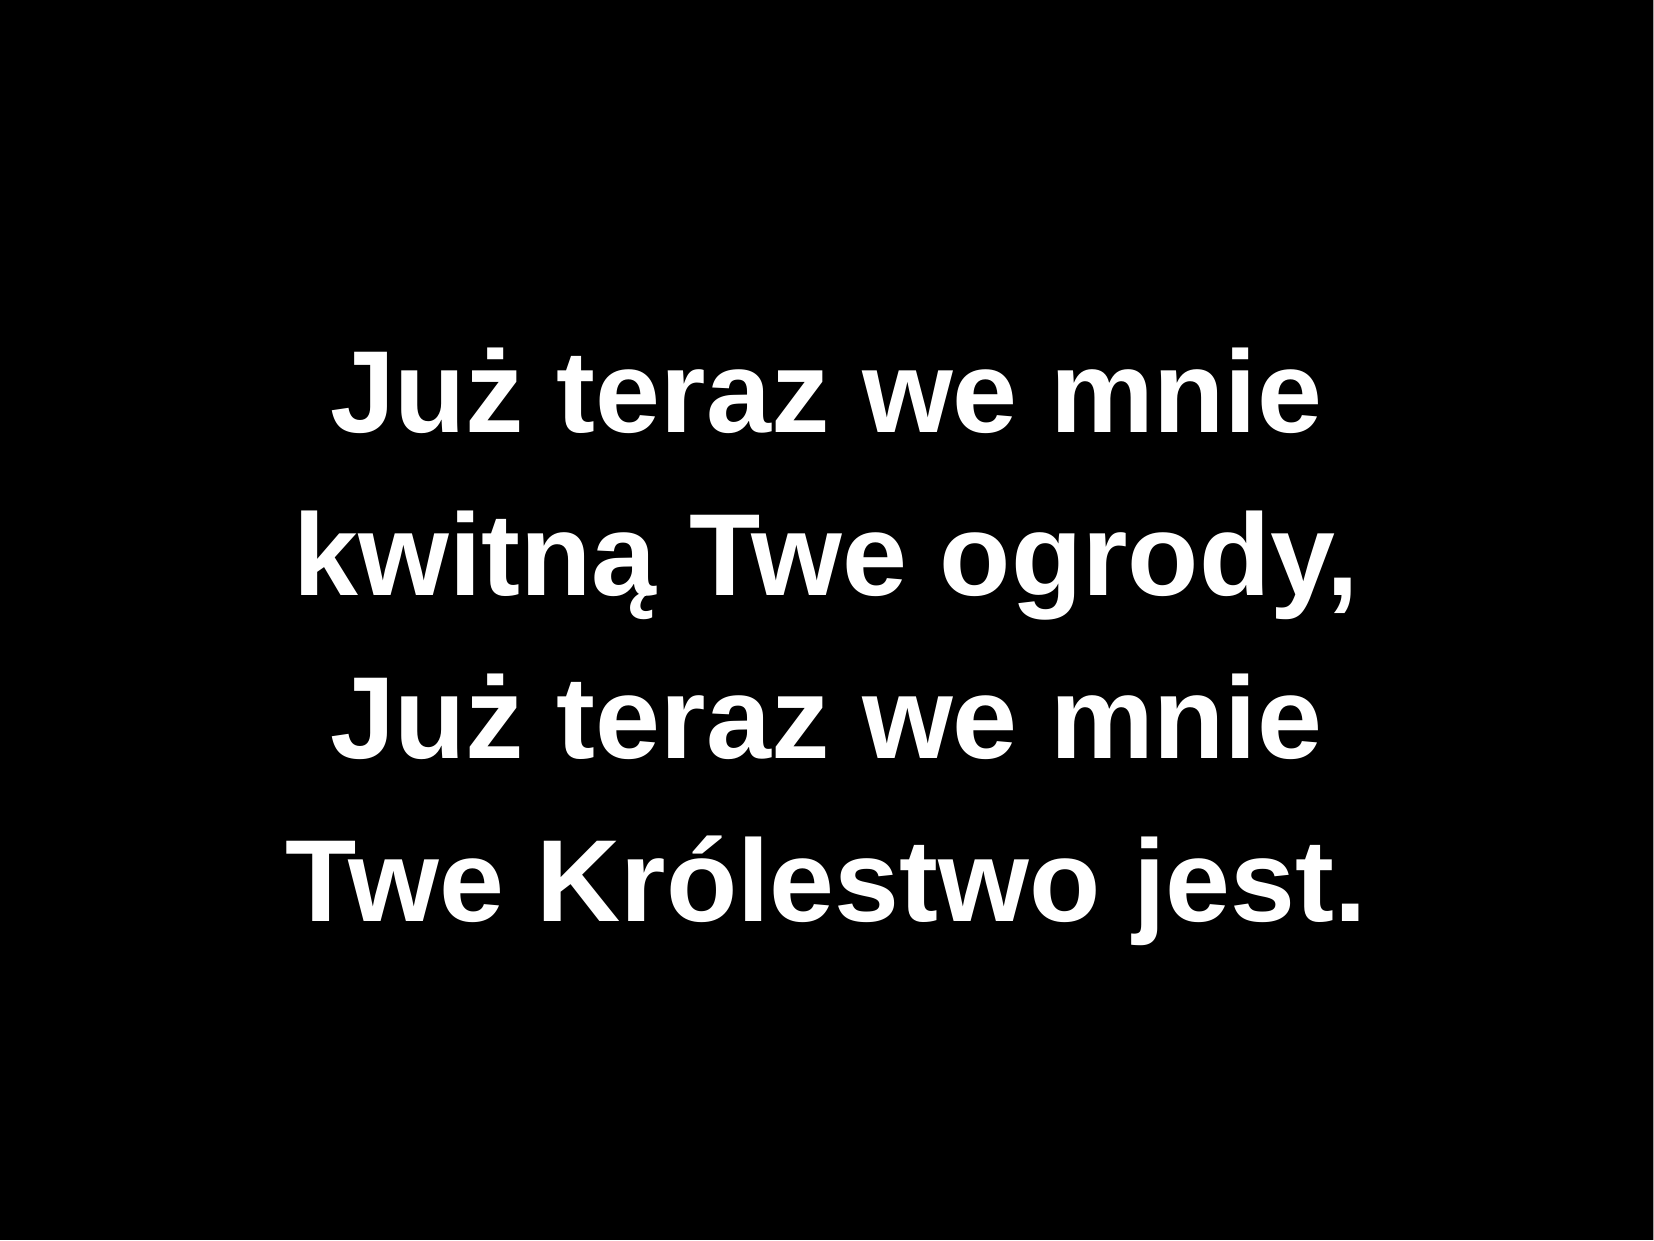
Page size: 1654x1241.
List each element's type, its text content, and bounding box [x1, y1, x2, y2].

subtitle Już teraz we mnie kwitną Twe ogrody, Już teraz we mnie Twe Królestwo jest. [0, 0, 1654, 1241]
